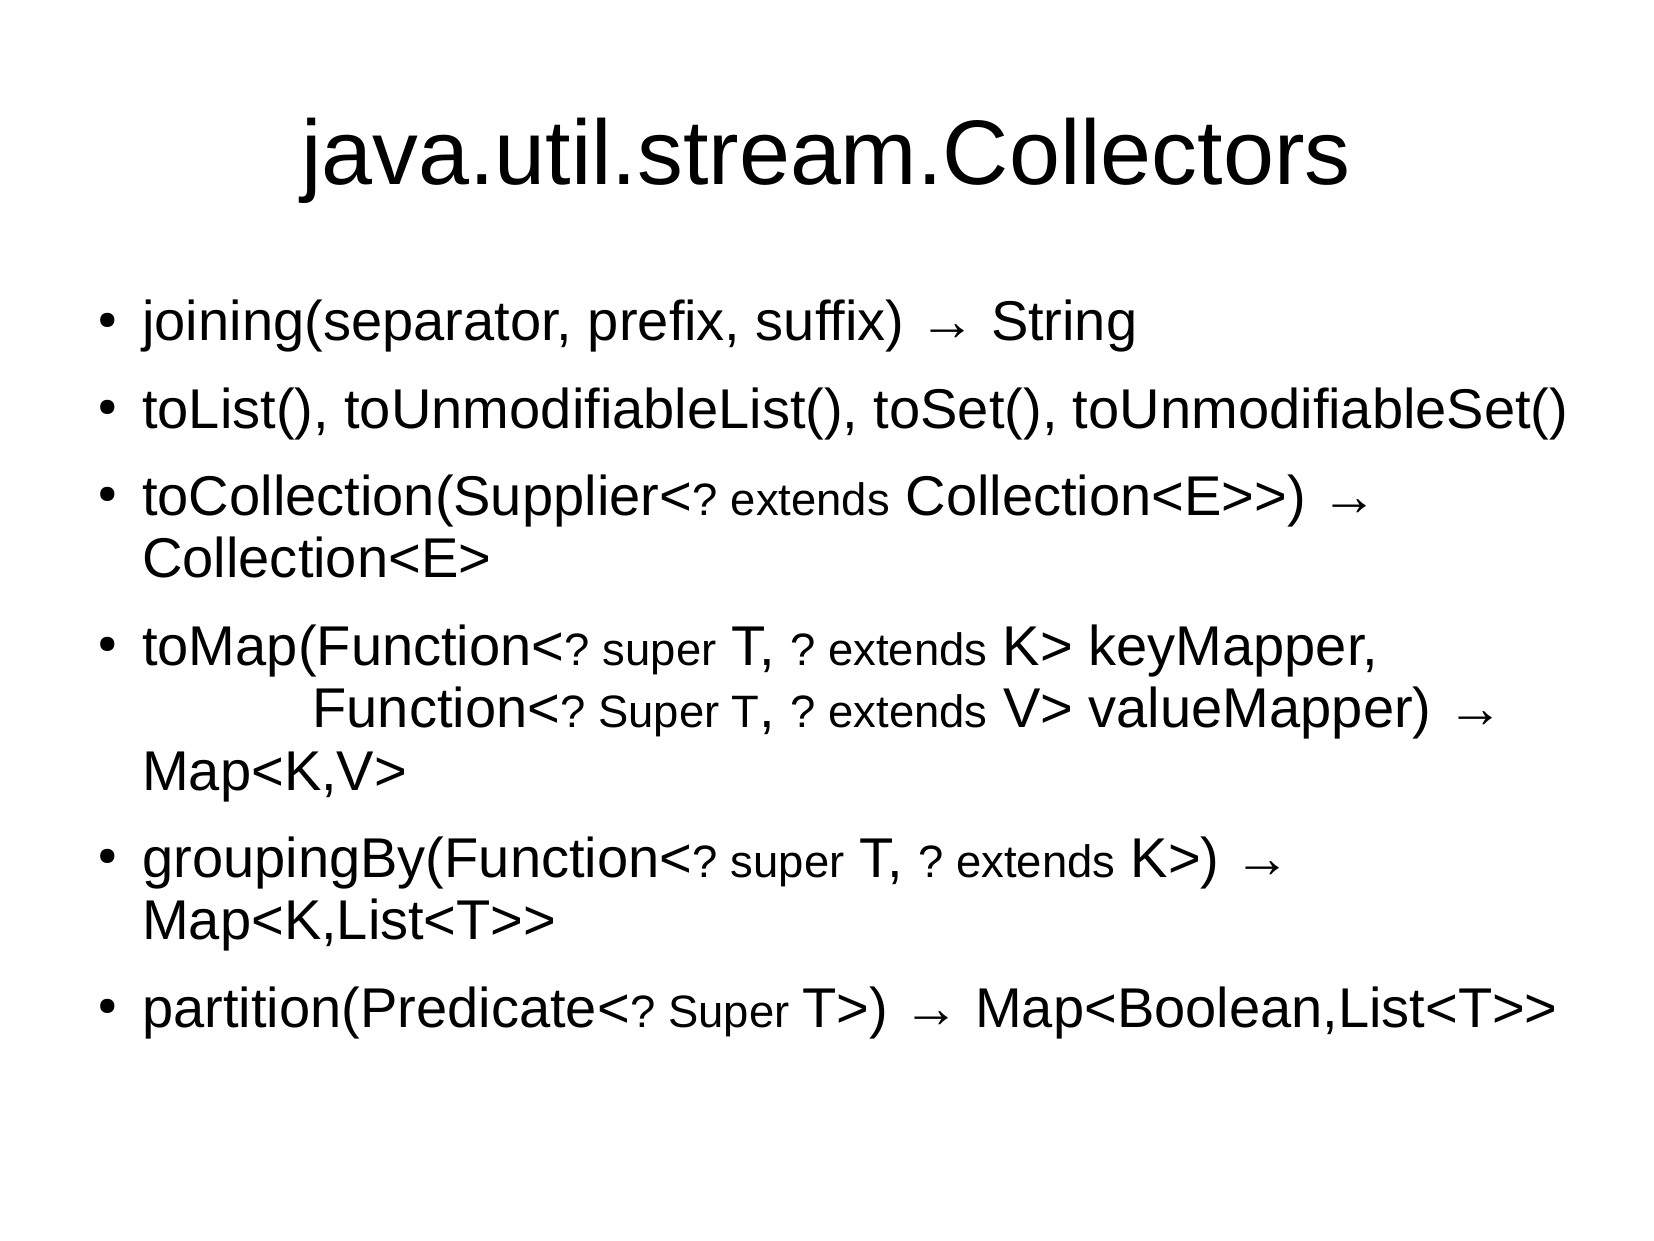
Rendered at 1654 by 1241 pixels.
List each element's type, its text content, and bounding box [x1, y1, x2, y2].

list joining(separator, prefix, suffix) → String toList(), toUnmodifiableList(), toSet(), toUnmodifiableSet() toCollection(Supplier<? extends Collection<E>>) → Collection<E> toMap(Function<? super T, ? extends K> keyMapper, Function<? Super T, ? extends V> valueMapper) → Map<K,V> groupingBy(Function<? super T, ? extends K>) → Map<K,List<T>> partition(Predicate<? Super T>) → Map<Boolean,List<T>> [82, 290, 1571, 1096]
title java.util.stream.Collectors [82, 49, 1571, 257]
